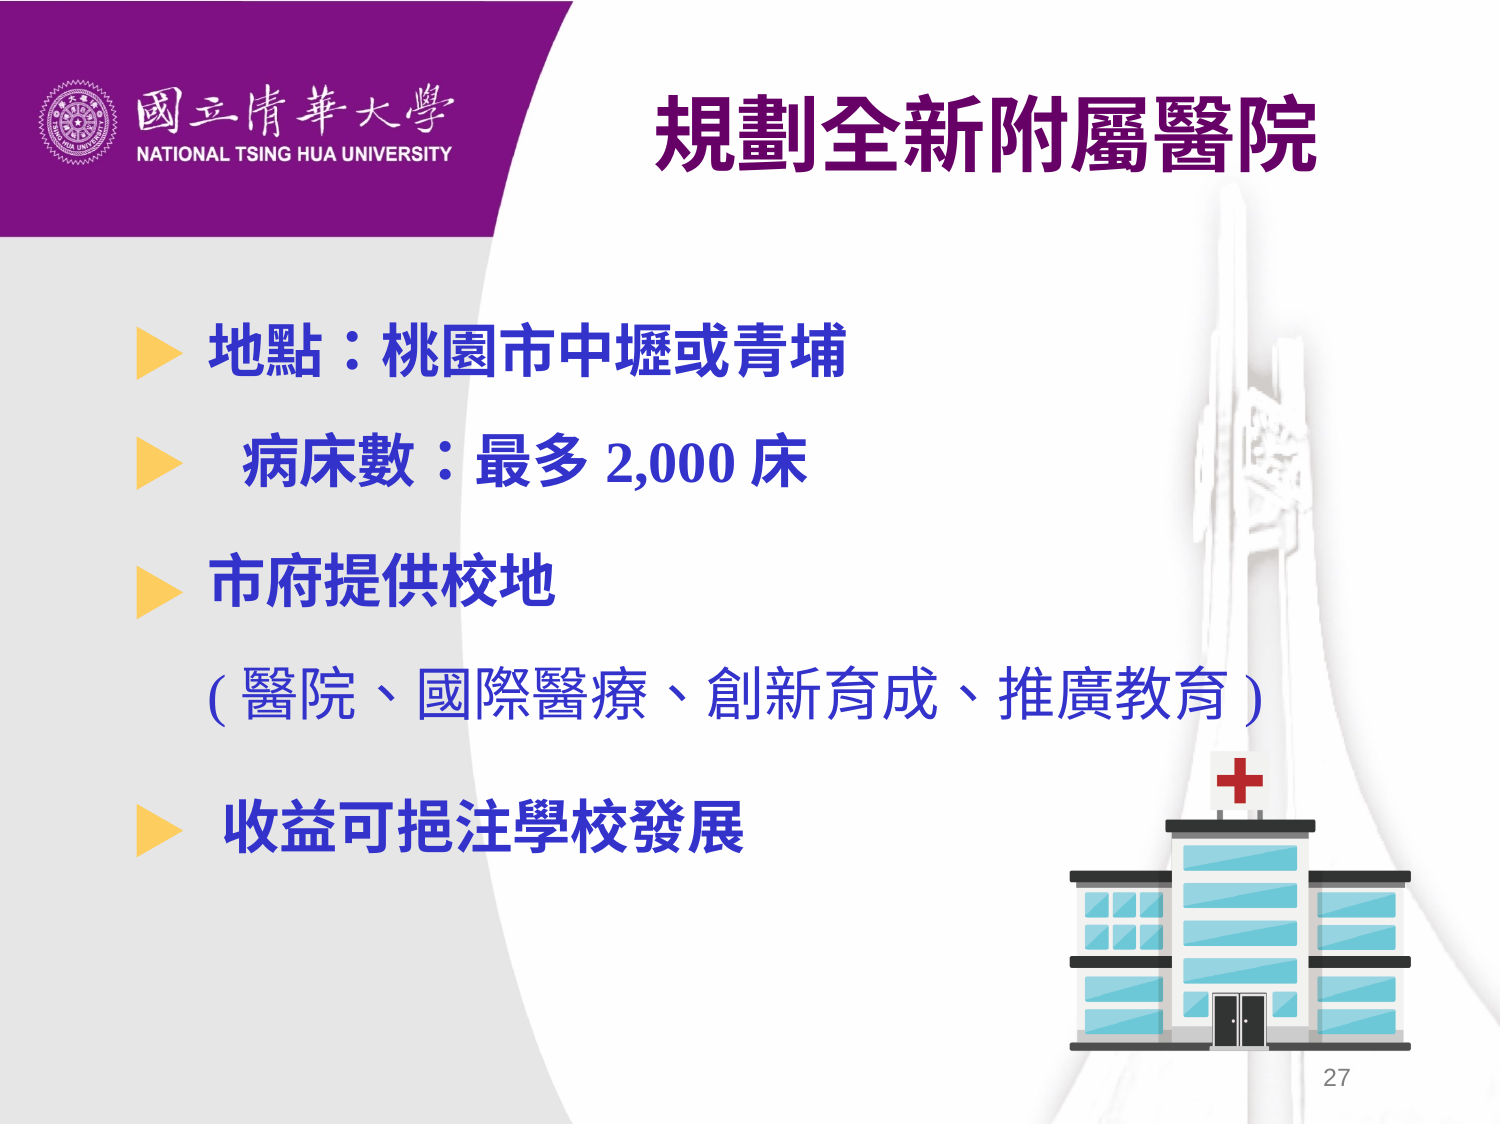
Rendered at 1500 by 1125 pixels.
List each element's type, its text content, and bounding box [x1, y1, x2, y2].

text_box [136, 565, 184, 620]
title 規劃全新附屬醫院 [547, 38, 1426, 226]
text_box 地點：桃園市中壢或青埔 [192, 314, 1486, 528]
text_box 收益可挹注學校發展 [206, 790, 1500, 871]
text_box [136, 326, 184, 380]
text_box [1308, 1050, 1426, 1103]
text_box [136, 803, 184, 858]
list 病床數：最多2,000床 [183, 417, 192, 503]
text_box 市府提供校地 (醫院、國際醫療、創新育成、推廣教育) [192, 545, 1486, 753]
picture [1059, 753, 1416, 790]
picture [1059, 871, 1416, 1065]
text_box [136, 436, 184, 490]
